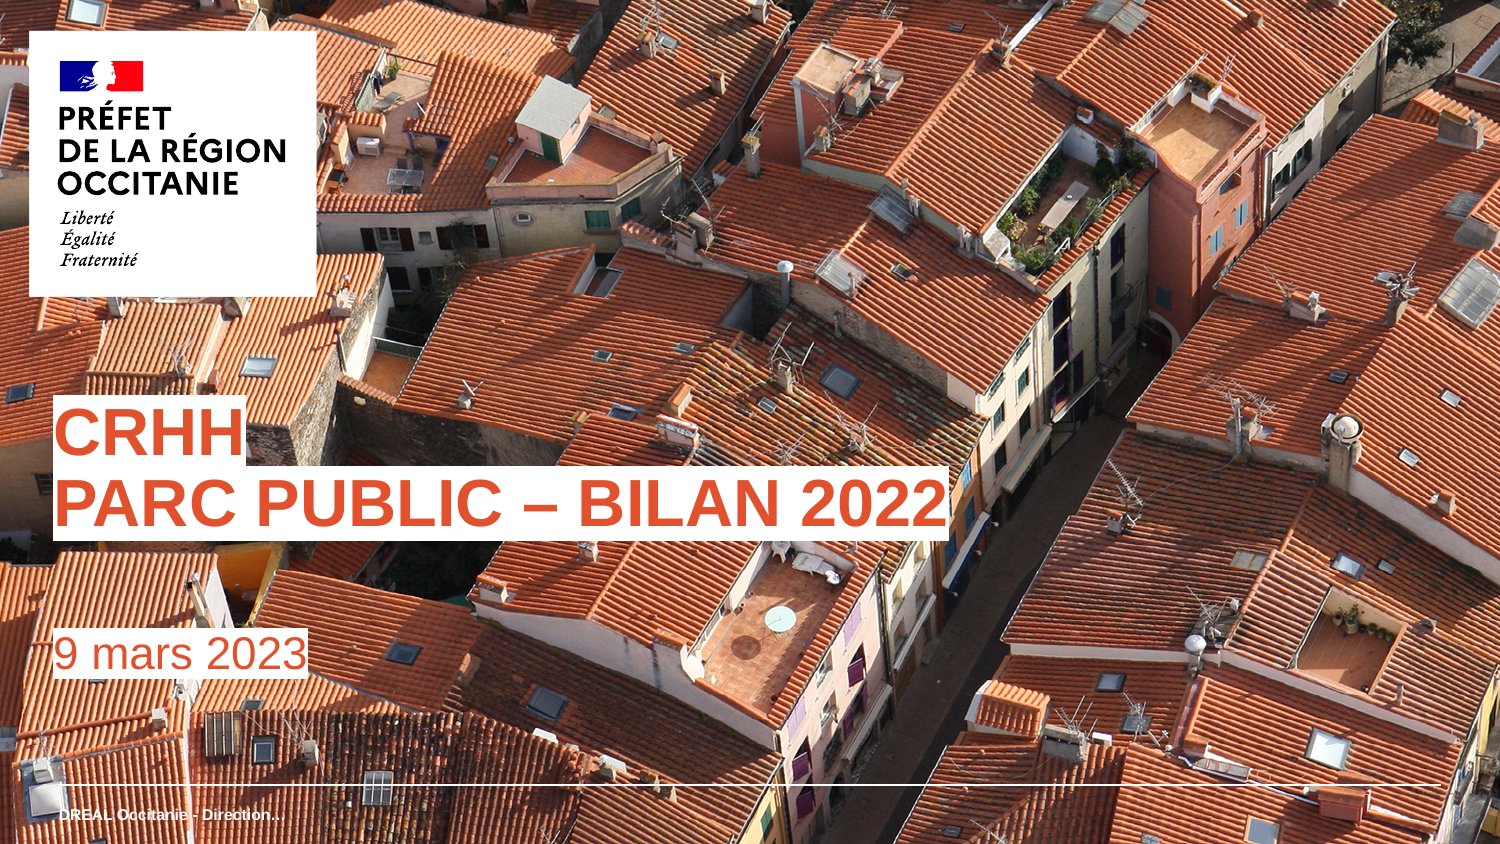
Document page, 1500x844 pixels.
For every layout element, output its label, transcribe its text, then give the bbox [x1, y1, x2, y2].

picture [0, 0, 1500, 356]
footer DREAL Occitanie - Direction… [59, 784, 1028, 844]
picture [0, 638, 1500, 844]
list CRHH PARC PUBLIC – BILAN 2022 9 mars 2023 [0, 356, 1500, 638]
